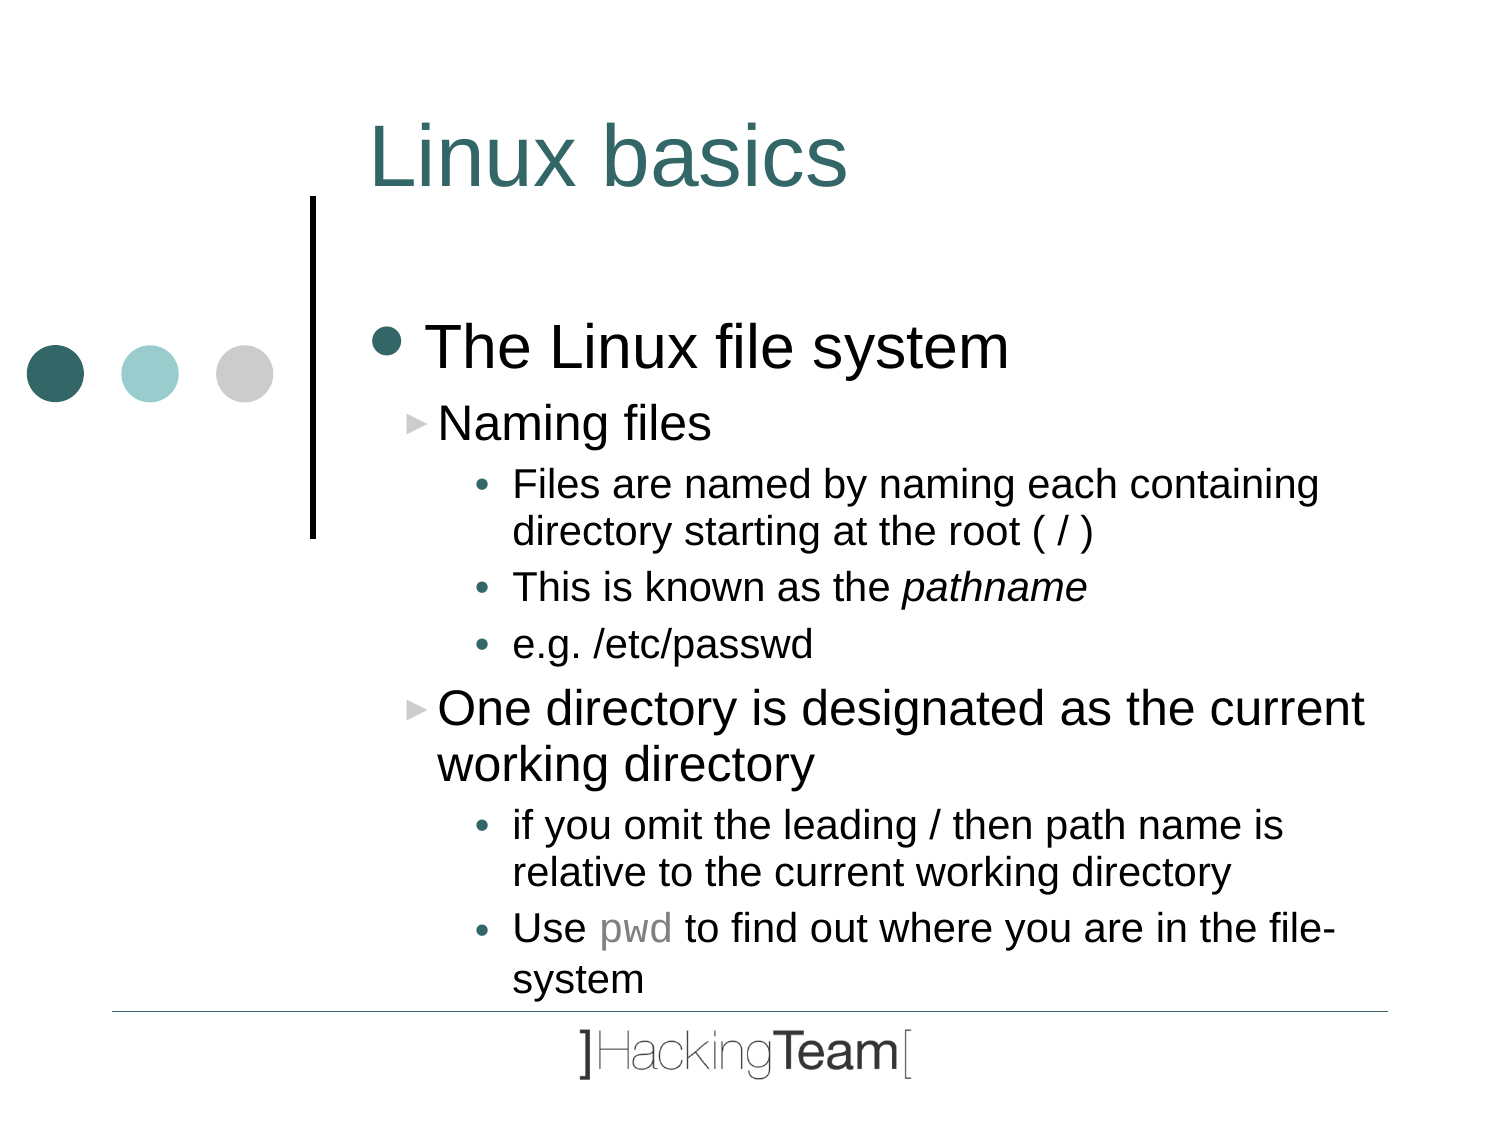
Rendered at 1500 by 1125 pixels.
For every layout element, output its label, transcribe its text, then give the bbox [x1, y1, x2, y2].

picture [574, 1071, 916, 1084]
list The Linux file system Naming files Files are named by naming each containing directory starting at the root ( / ) This is known as the pathname e.g. /etc/passwd One directory is designated as the current working directory if you omit the leading / then path name is relative to the current working directory Use pwd to find out where you are in the file-system [249, 312, 1401, 1071]
title Linux basics [249, 38, 1401, 275]
